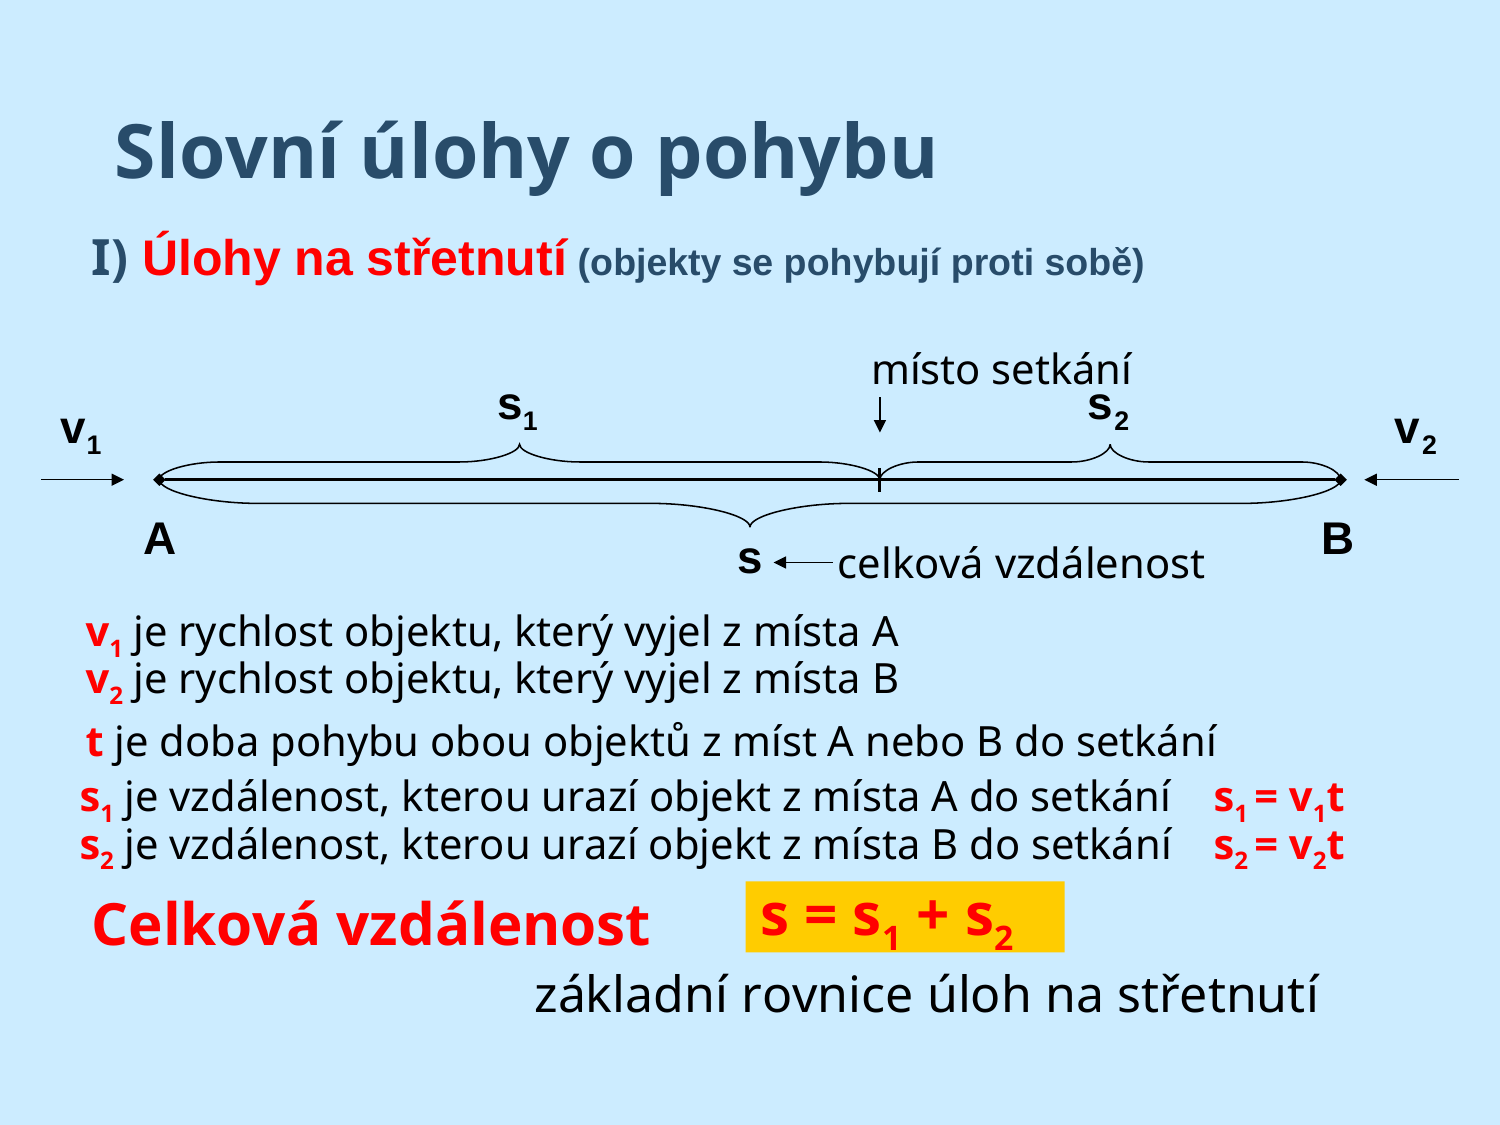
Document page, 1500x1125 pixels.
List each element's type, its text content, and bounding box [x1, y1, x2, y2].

text_box s2 = v2t [1198, 810, 1365, 882]
chart [1387, 397, 1446, 463]
text_box základní rovnice úloh na střetnutí [513, 957, 1341, 1029]
chart [490, 373, 544, 439]
text_box t je doba pohybu obou objektů z míst A nebo B do setkání [70, 704, 1430, 775]
chart [135, 512, 186, 563]
chart [53, 397, 107, 463]
text_box I) Úlohy na střetnutí (objekty se pohybují proti sobě) [76, 207, 1412, 303]
text_box s = s1 + s2 [745, 882, 1065, 953]
text_box místo setkání [856, 337, 1140, 398]
chart [1316, 512, 1363, 563]
chart [1080, 373, 1138, 439]
text_box s1 je vzdálenost, kterou urazí objekt z místa A do setkání [64, 763, 1198, 810]
text_box s2 je vzdálenost, kterou urazí objekt z místa B do setkání [64, 810, 1198, 882]
text_box s1 = v1t [1198, 775, 1365, 810]
text_box v1 je rychlost objektu, který vyjel z místa A [70, 597, 1430, 645]
text_box v2 je rychlost objektu, který vyjel z místa B [70, 645, 1430, 704]
chart [730, 539, 770, 586]
text_box Celková vzdálenost [76, 886, 727, 958]
text_box celková vzdálenost [809, 532, 1235, 592]
text_box Slovní úlohy o pohybu [100, 78, 1447, 220]
